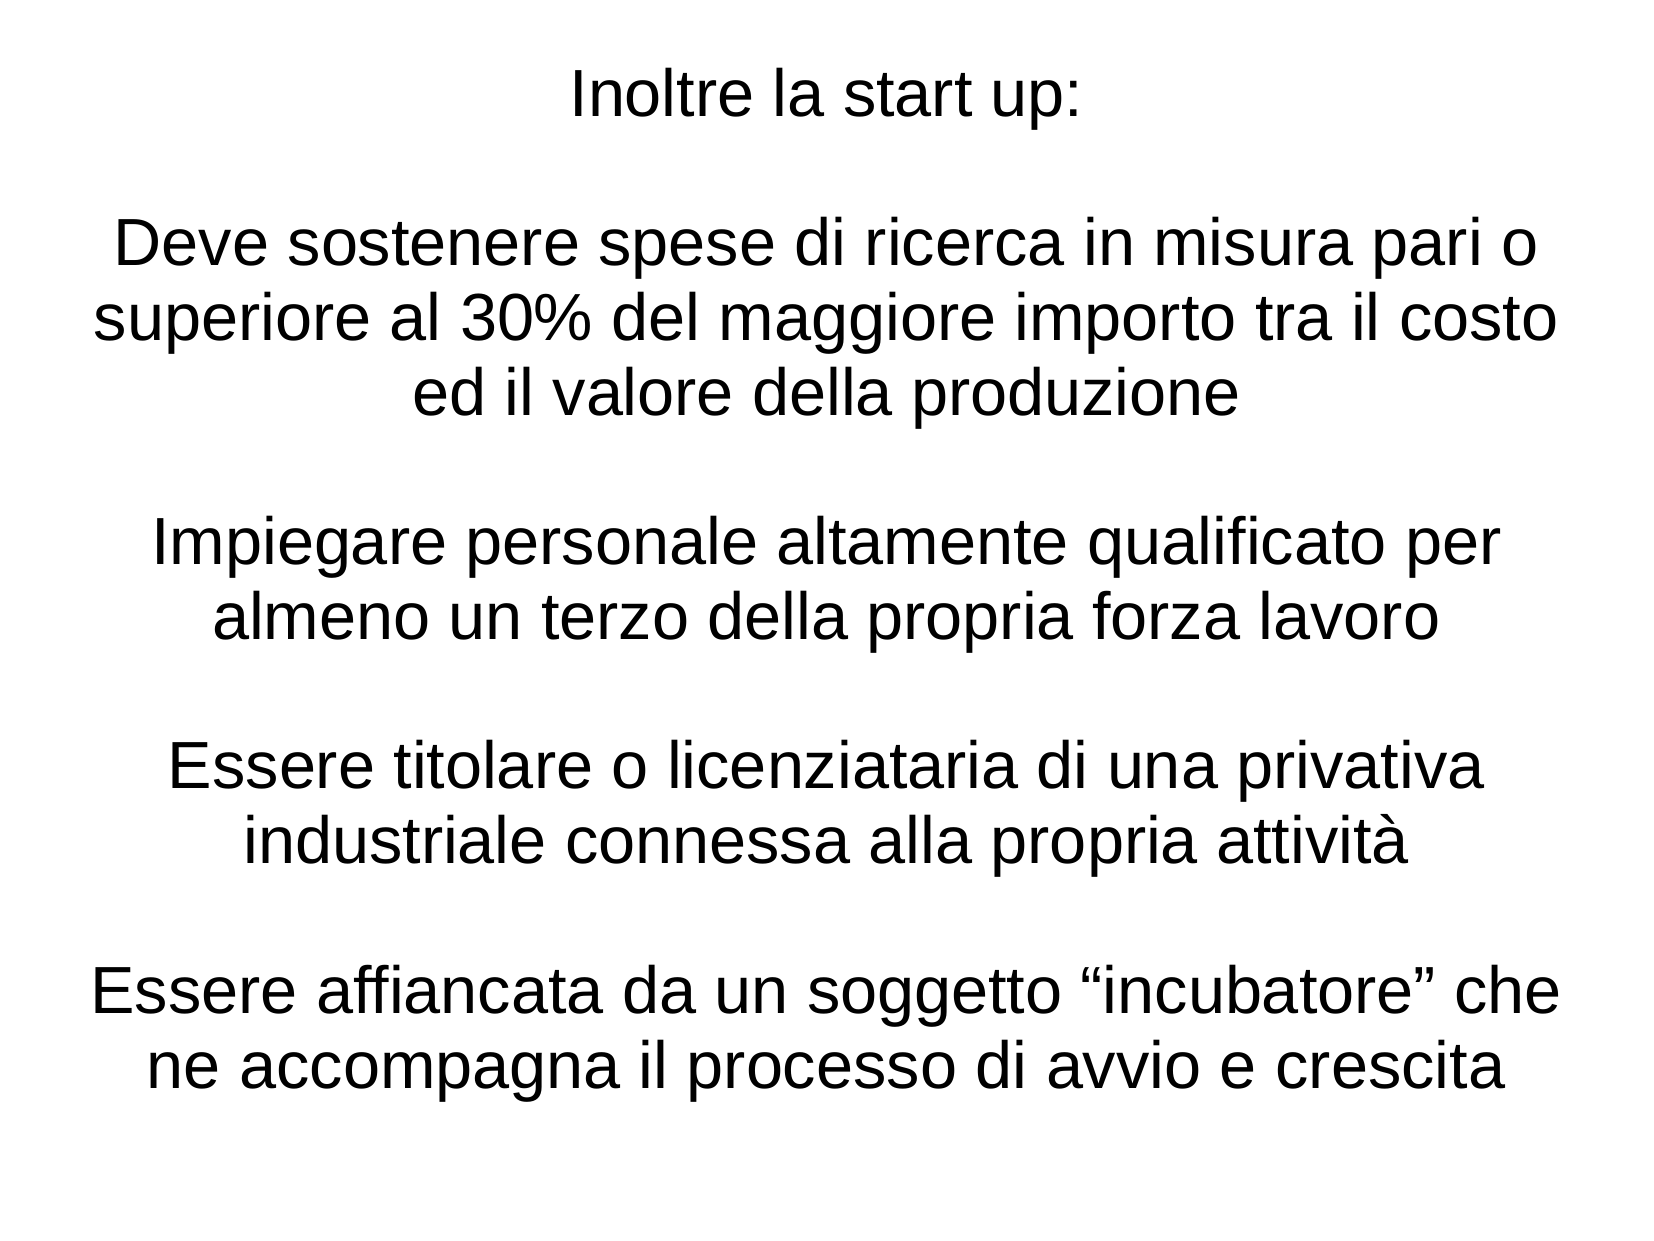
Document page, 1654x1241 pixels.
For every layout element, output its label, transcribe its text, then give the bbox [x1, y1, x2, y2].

subtitle Inoltre la start up: Deve sostenere spese di ricerca in misura pari o superiore al 30% del maggiore importo tra il costo ed il valore della produzione Impiegare personale altamente qualificato per almeno un terzo della propria forza lavoro Essere titolare o licenziataria di una privativa industriale connessa alla propria attività Essere affiancata da un soggetto “incubatore” che ne accompagna il processo di avvio e crescita [82, 49, 1571, 1109]
